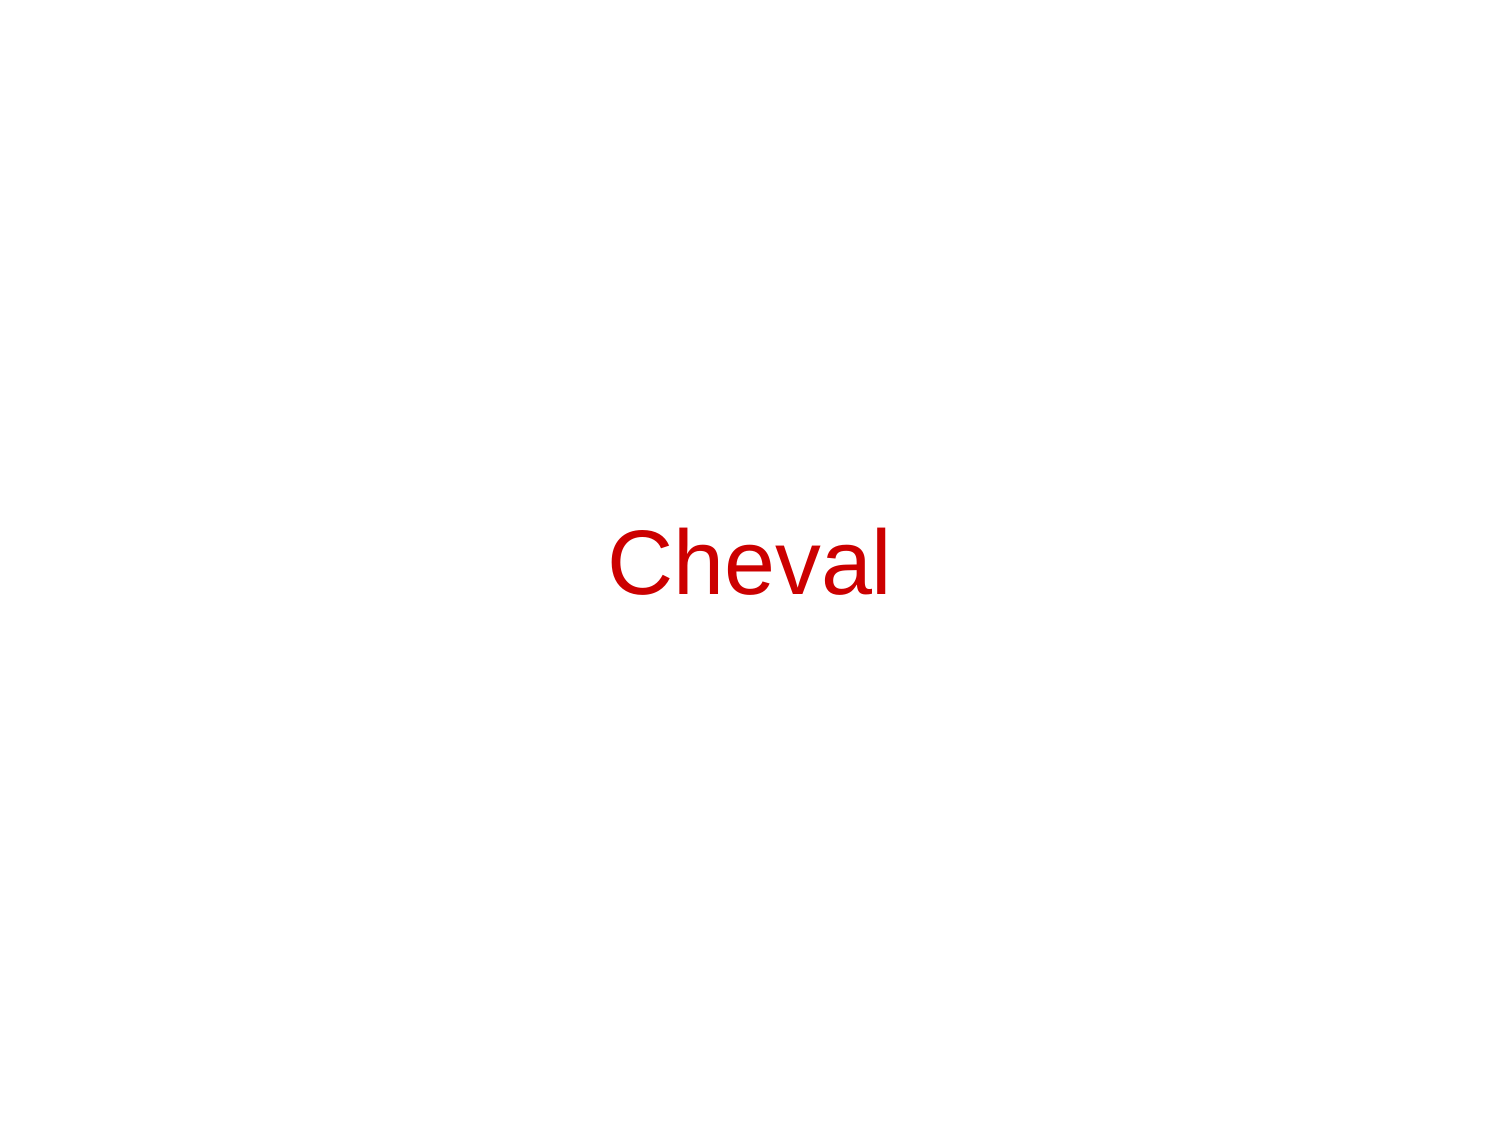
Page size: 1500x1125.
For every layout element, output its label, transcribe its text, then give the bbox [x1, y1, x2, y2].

title Cheval [112, 468, 1388, 657]
